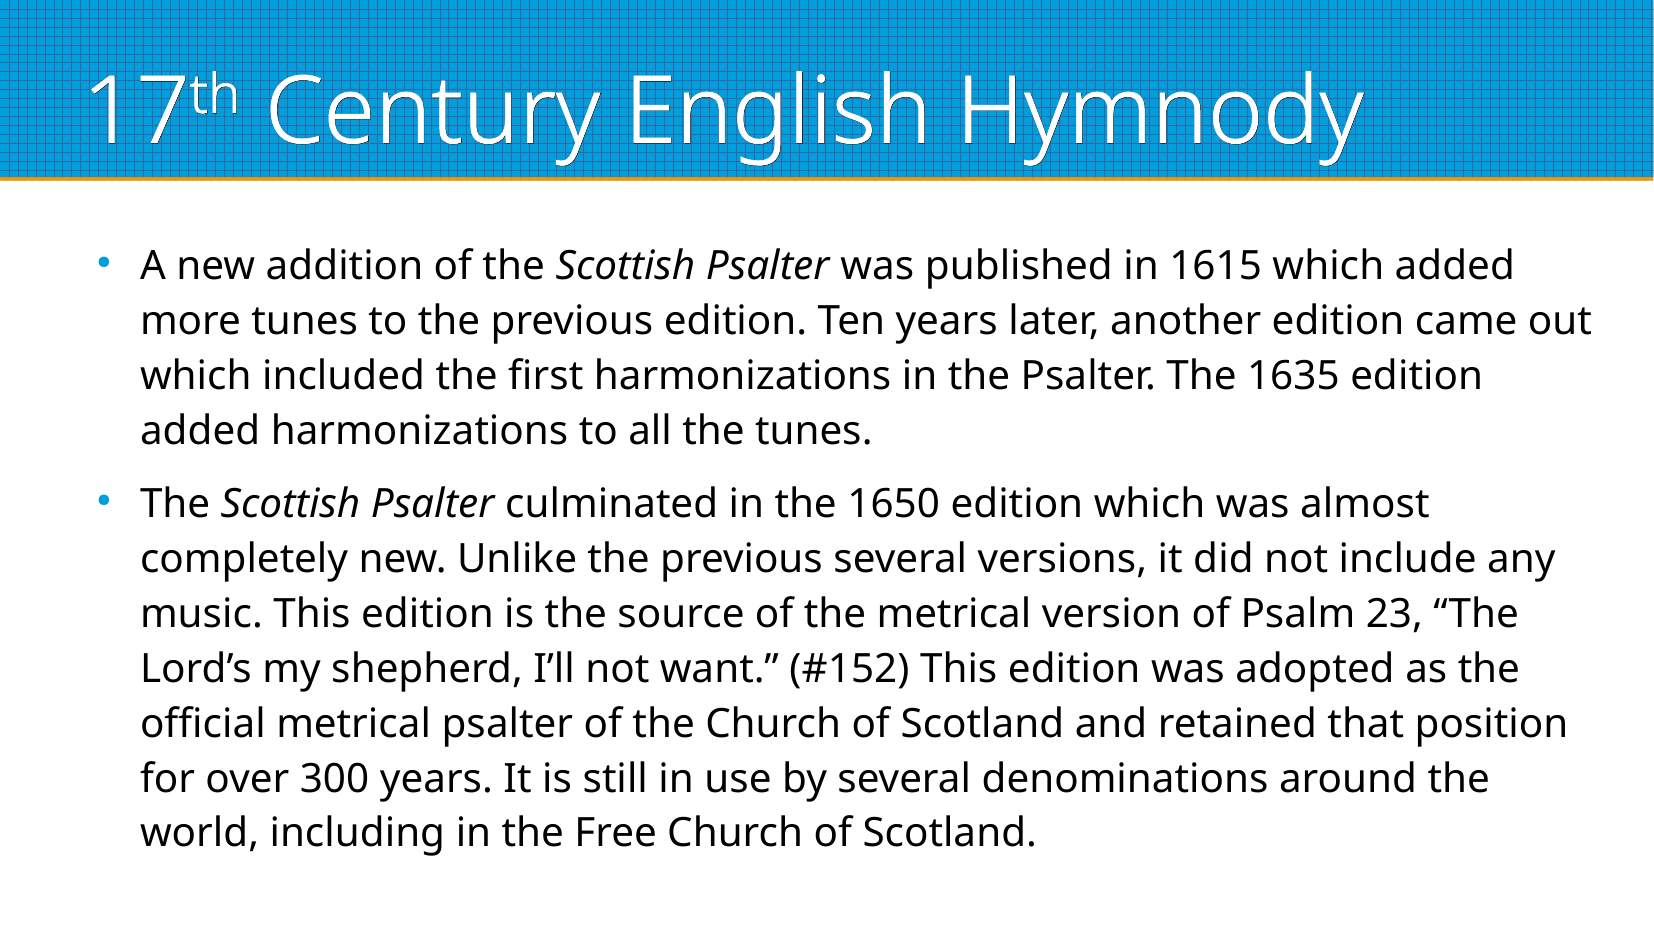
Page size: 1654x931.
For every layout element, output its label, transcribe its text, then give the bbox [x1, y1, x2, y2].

list A new addition of the Scottish Psalter was published in 1615 which added more tunes to the previous edition. Ten years later, another edition came out which included the first harmonizations in the Psalter. The 1635 edition added harmonizations to all the tunes. The Scottish Psalter culminated in the 1650 edition which was almost completely new. Unlike the previous several versions, it did not include any music. This edition is the source of the metrical version of Psalm 23, “The Lord’s my shepherd, I’ll not want.” (#152) This edition was adopted as the official metrical psalter of the Church of Scotland and retained that position for over 300 years. It is still in use by several denominations around the world, including in the Free Church of Scotland. [82, 236, 1613, 863]
title 17th Century English Hymnody [82, 14, 1571, 171]
